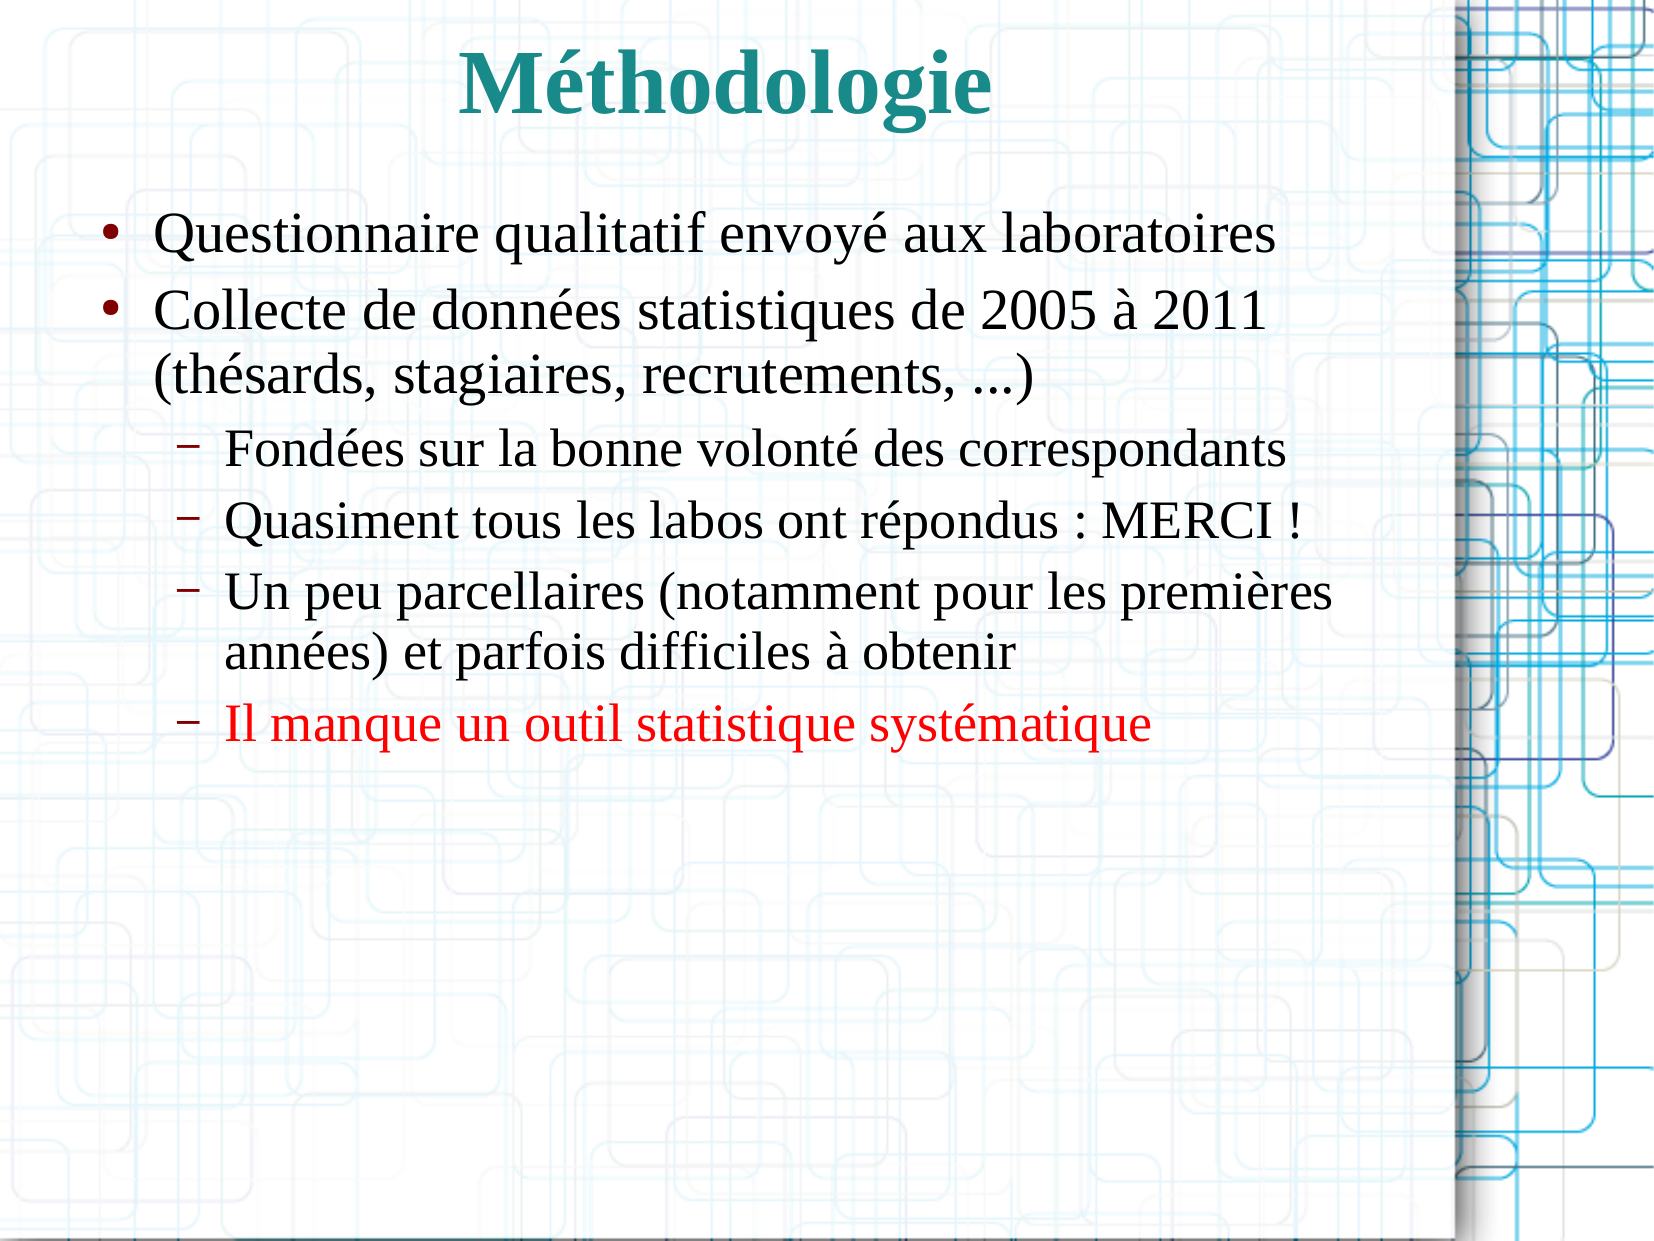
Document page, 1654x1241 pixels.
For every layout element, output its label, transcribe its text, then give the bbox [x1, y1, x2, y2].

list Questionnaire qualitatif envoyé aux laboratoires Collecte de données statistiques de 2005 à 2011 (thésards, stagiaires, recrutements, ...) Fondées sur la bonne volonté des correspondants Quasiment tous les labos ont répondus : MERCI ! Un peu parcellaires (notamment pour les premières années) et parfois difficiles à obtenir Il manque un outil statistique systématique [82, 200, 1418, 1223]
title Méthodologie [0, 29, 1453, 136]
picture [0, 0, 1654, 1241]
